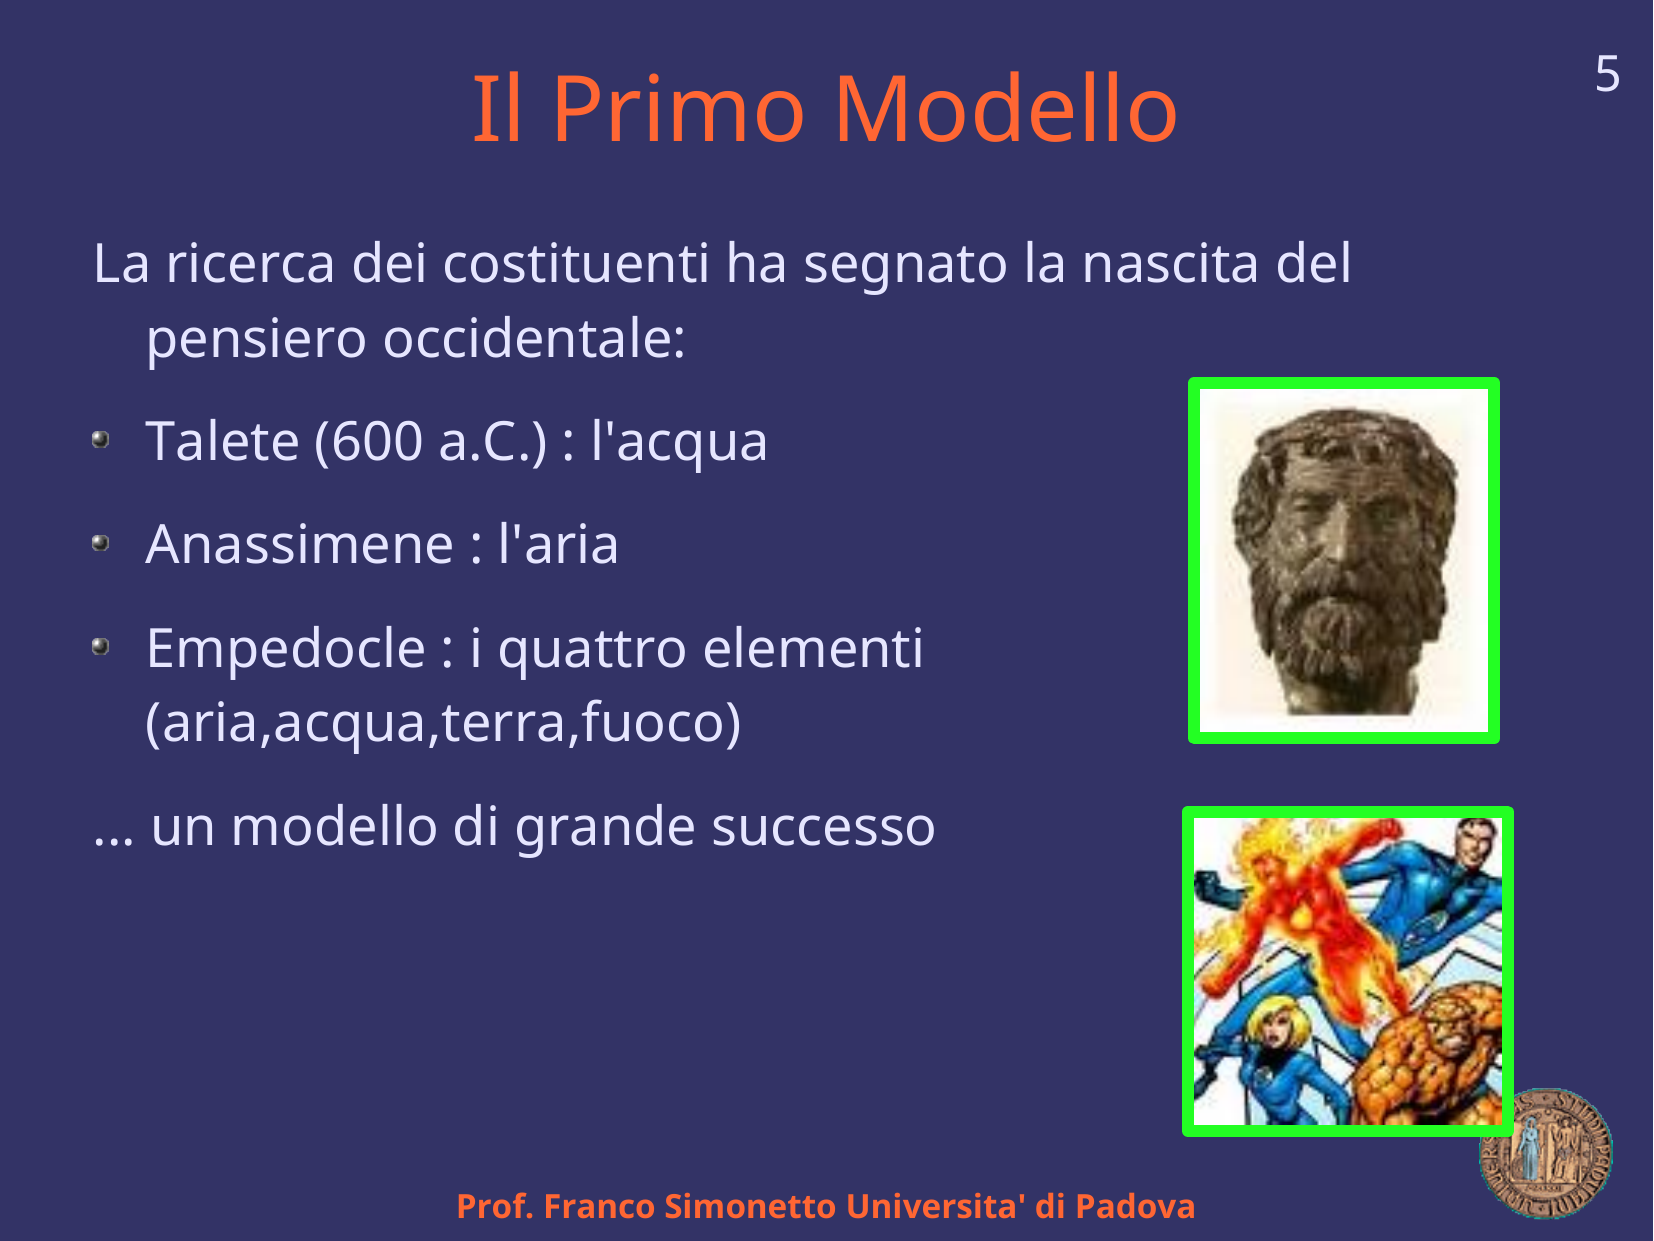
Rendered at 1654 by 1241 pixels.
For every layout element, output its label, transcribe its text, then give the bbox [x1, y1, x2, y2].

picture [1194, 817, 1502, 1126]
picture [1200, 388, 1489, 733]
picture [1479, 1087, 1613, 1221]
title Il Primo Modello [82, 55, 1571, 156]
list La ricerca dei costituenti ha segnato la nascita del pensiero occidentale: Talete (600 a.C.) : l'acqua Anassimene : l'aria Empedocle : i quattro elementi (aria,acqua,terra,fuoco) ... un modello di grande successo [75, 225, 1388, 1119]
